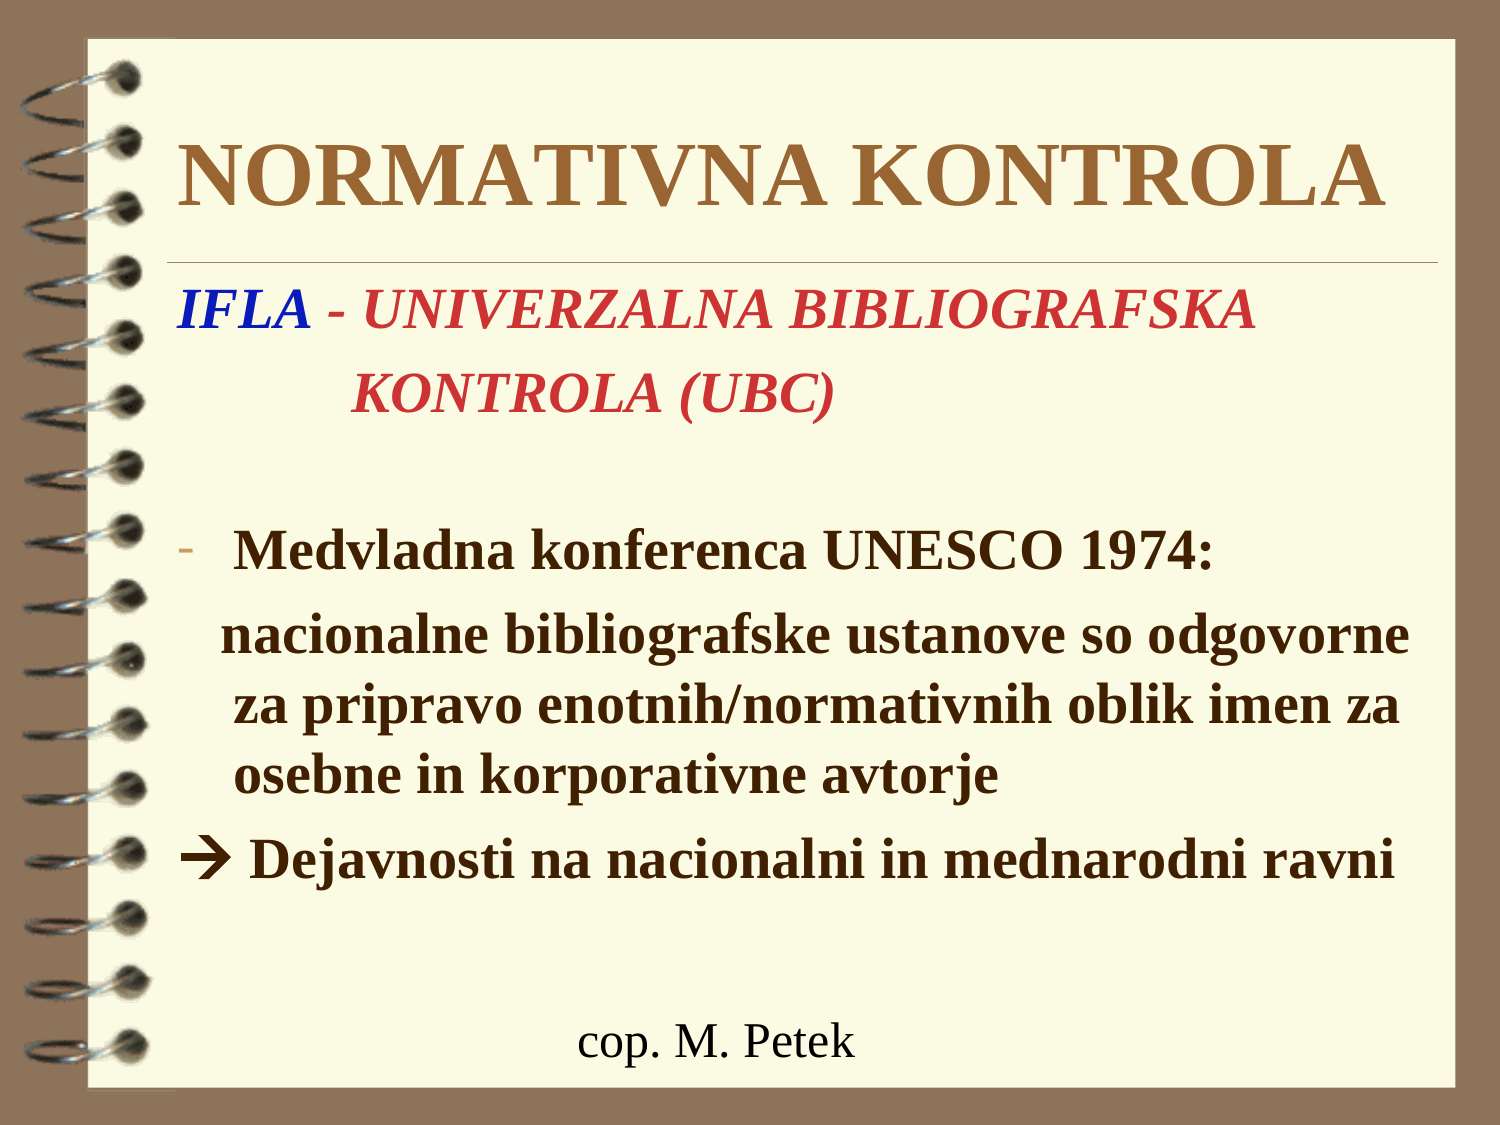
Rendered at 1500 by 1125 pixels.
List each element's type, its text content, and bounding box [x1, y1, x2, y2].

title NORMATIVNA KONTROLA [162, 74, 1438, 262]
picture [0, 0, 175, 1125]
list IFLA - UNIVERZALNA BIBLIOGRAFSKA KONTROLA (UBC) Medvladna konferenca UNESCO 1974: nacionalne bibliografske ustanove so odgovorne za pripravo enotnih/normativnih oblik imen za osebne in korporativne avtorje  Dejavnosti na nacionalni in mednarodni ravni [162, 262, 1438, 1059]
